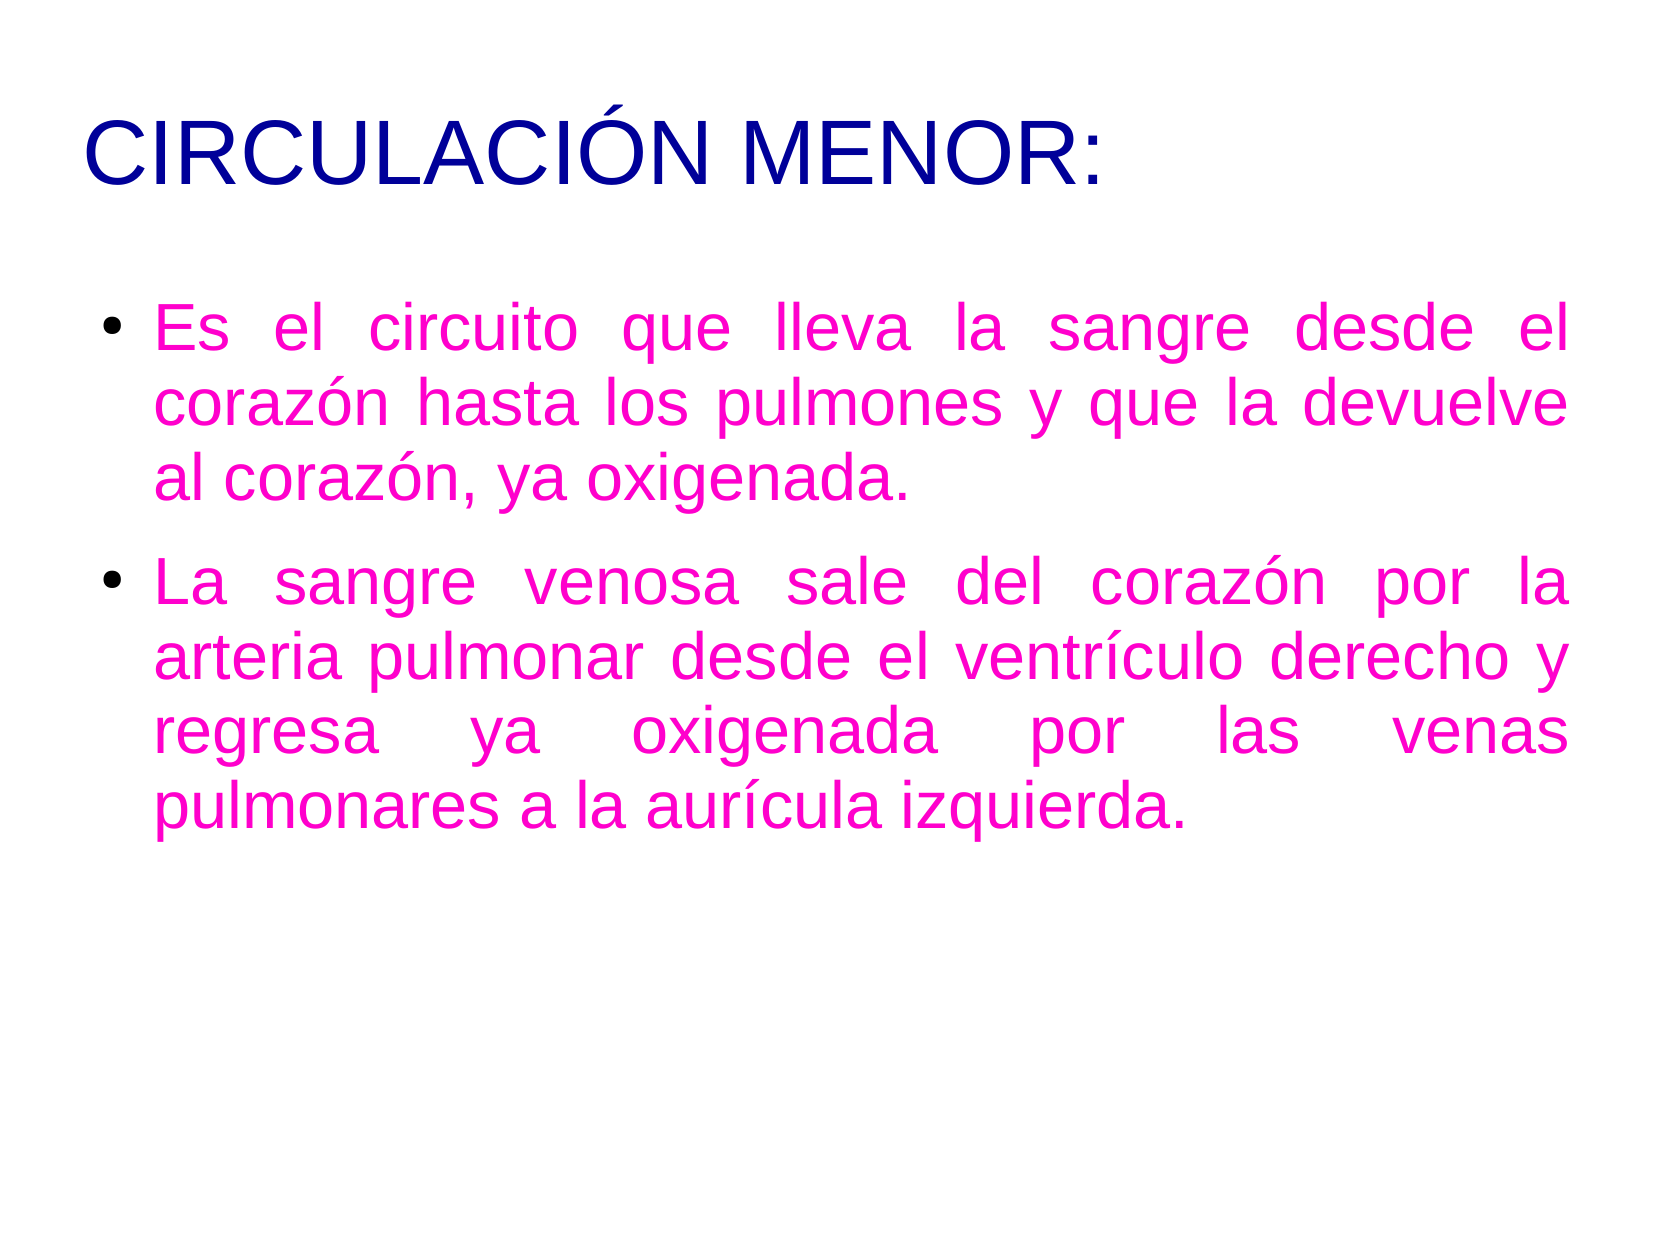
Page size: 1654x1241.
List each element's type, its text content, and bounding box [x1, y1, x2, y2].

list Es el circuito que lleva la sangre desde el corazón hasta los pulmones y que la devuelve al corazón, ya oxigenada. La sangre venosa sale del corazón por la arteria pulmonar desde el ventrículo derecho y regresa ya oxigenada por las venas pulmonares a la aurícula izquierda. [82, 290, 1571, 1010]
title CIRCULACIÓN MENOR: [82, 49, 1571, 257]
